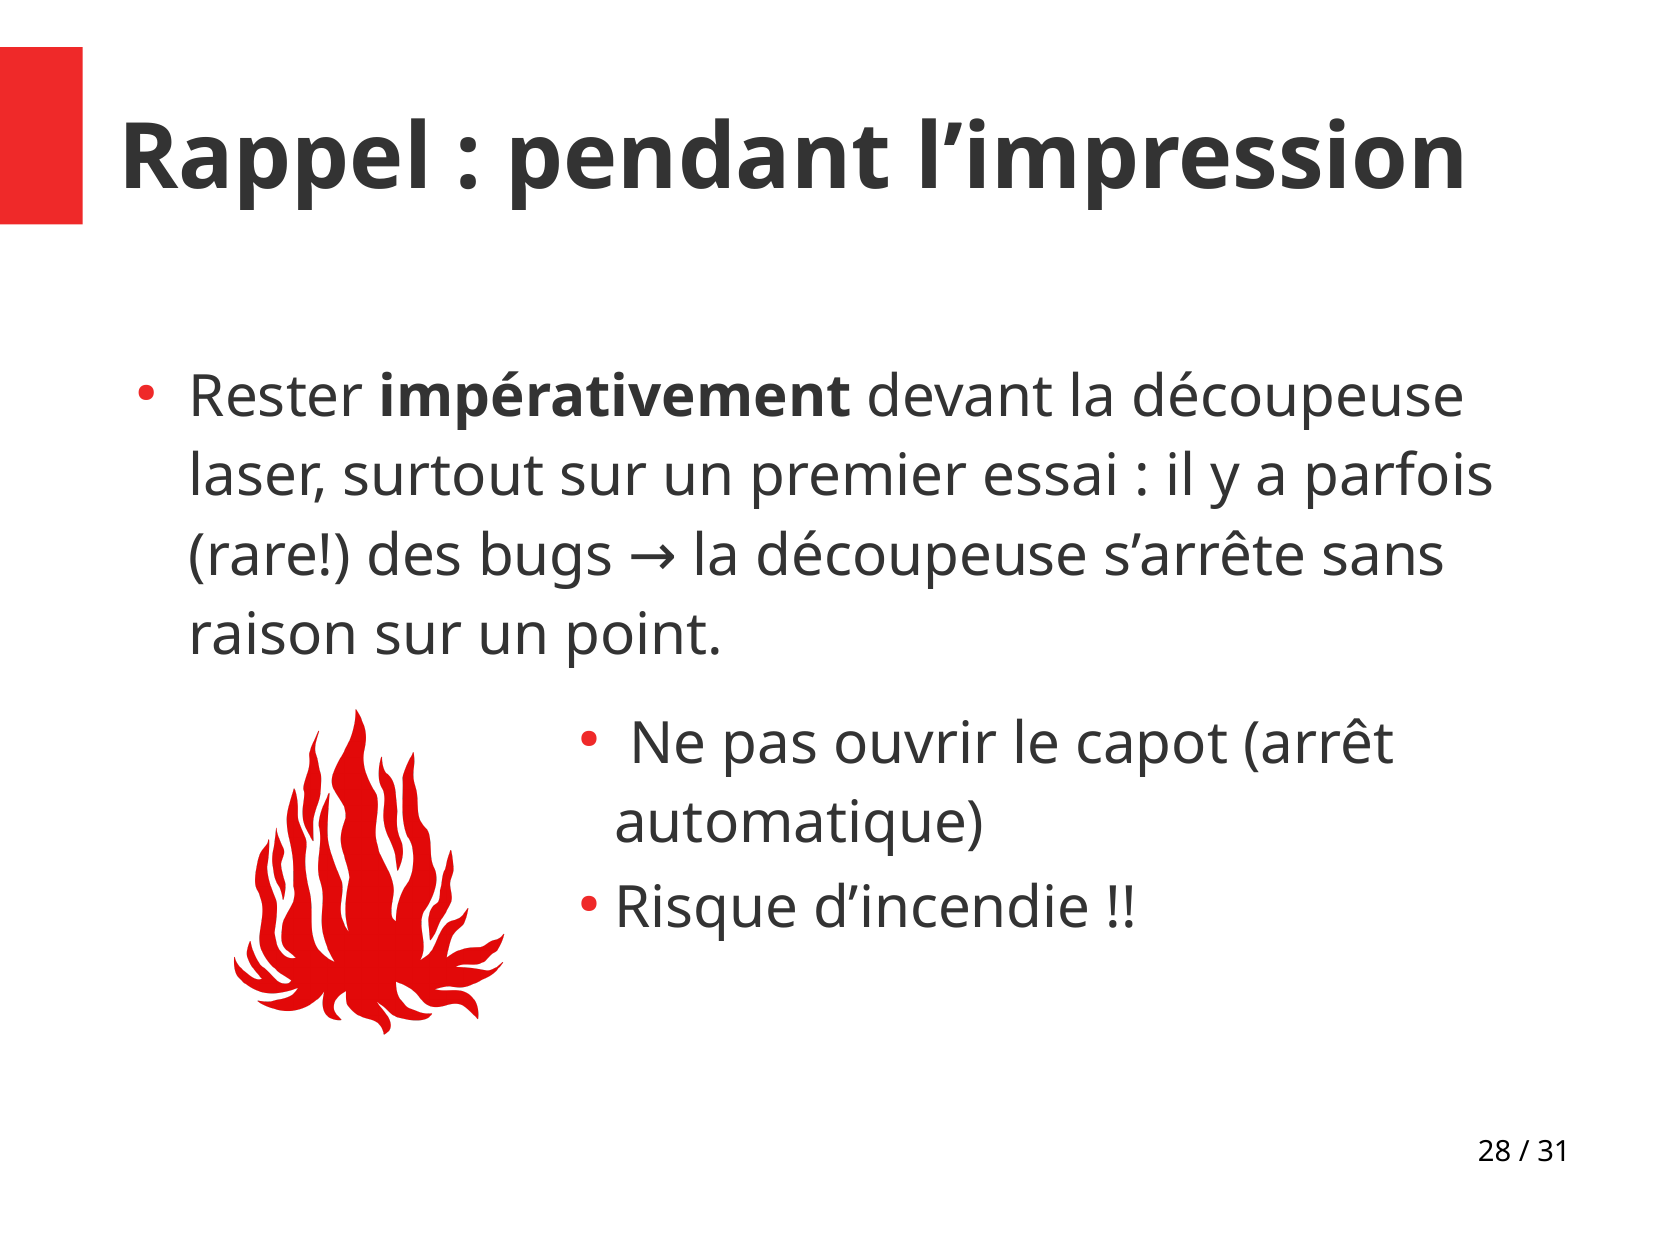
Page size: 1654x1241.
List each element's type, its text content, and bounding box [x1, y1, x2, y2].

picture [106, 612, 634, 1193]
title Rappel : pendant l’impression [118, 49, 1571, 257]
list Rester impérativement devant la découpeuse laser, surtout sur un premier essai : il y a parfois (rare!) des bugs → la découpeuse s’arrête sans raison sur un point. Ne pas ouvrir le capot (arrêt automatique) Risque d’incendie !! [118, 354, 1536, 1074]
